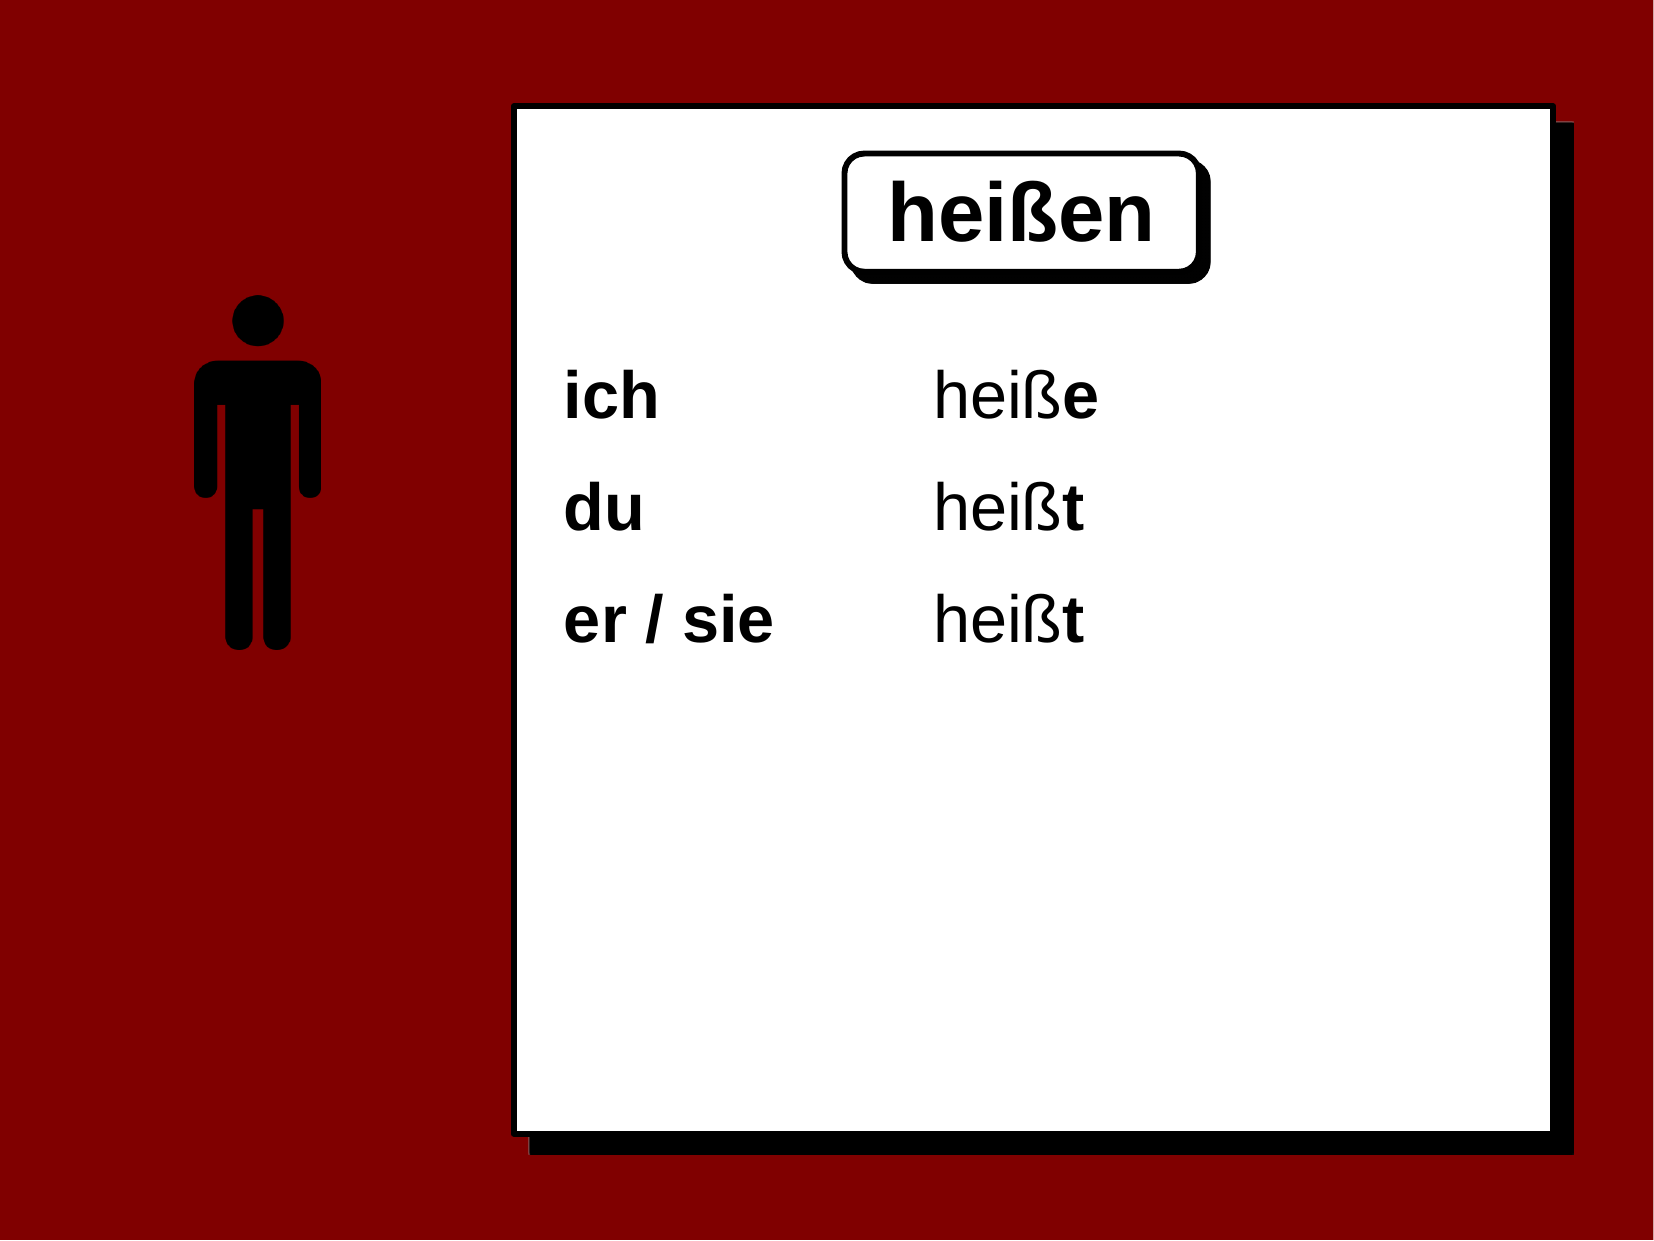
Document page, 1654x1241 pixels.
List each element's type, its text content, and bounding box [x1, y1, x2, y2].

text_box [513, 106, 1554, 1134]
picture [194, 295, 321, 650]
text_box ich heiße du heißt er / sie heißt [549, 312, 1554, 756]
text_box heißen [844, 153, 1199, 272]
